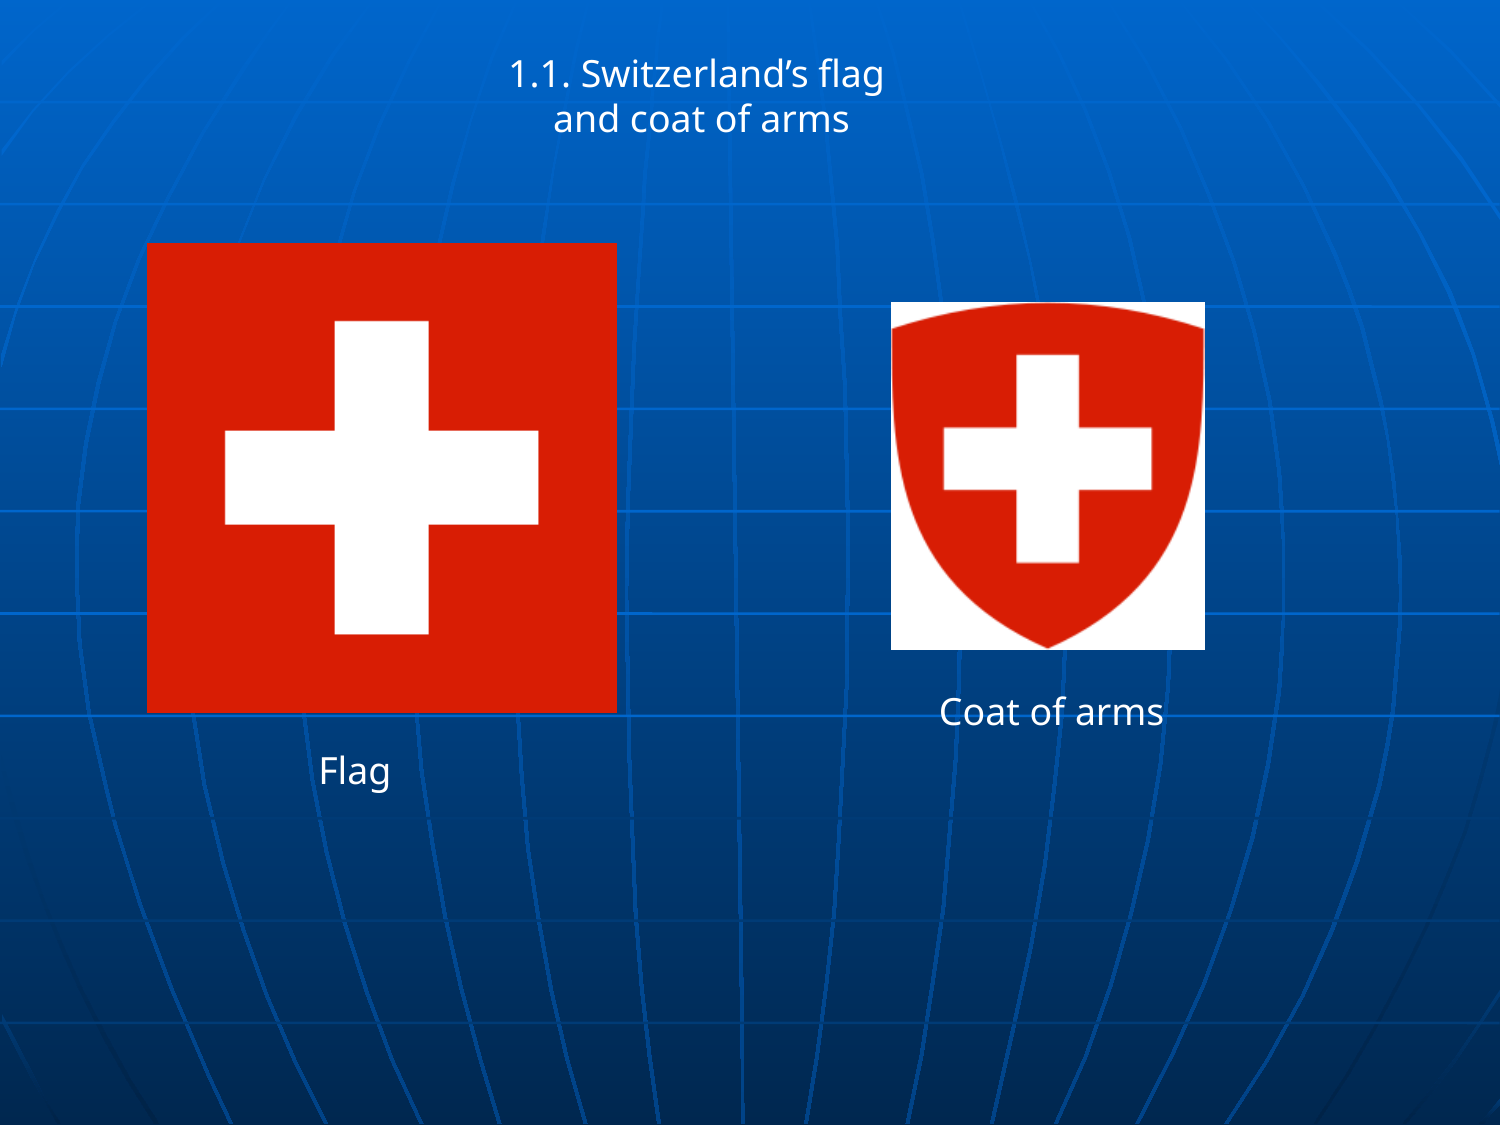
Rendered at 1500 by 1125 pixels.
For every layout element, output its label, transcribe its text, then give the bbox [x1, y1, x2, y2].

picture [891, 302, 1205, 650]
text_box 1.1. Switzerland’s flag and coat of arms [493, 42, 910, 148]
text_box Coat of arms [924, 680, 1180, 741]
text_box Flag [303, 739, 407, 800]
picture [147, 243, 617, 713]
